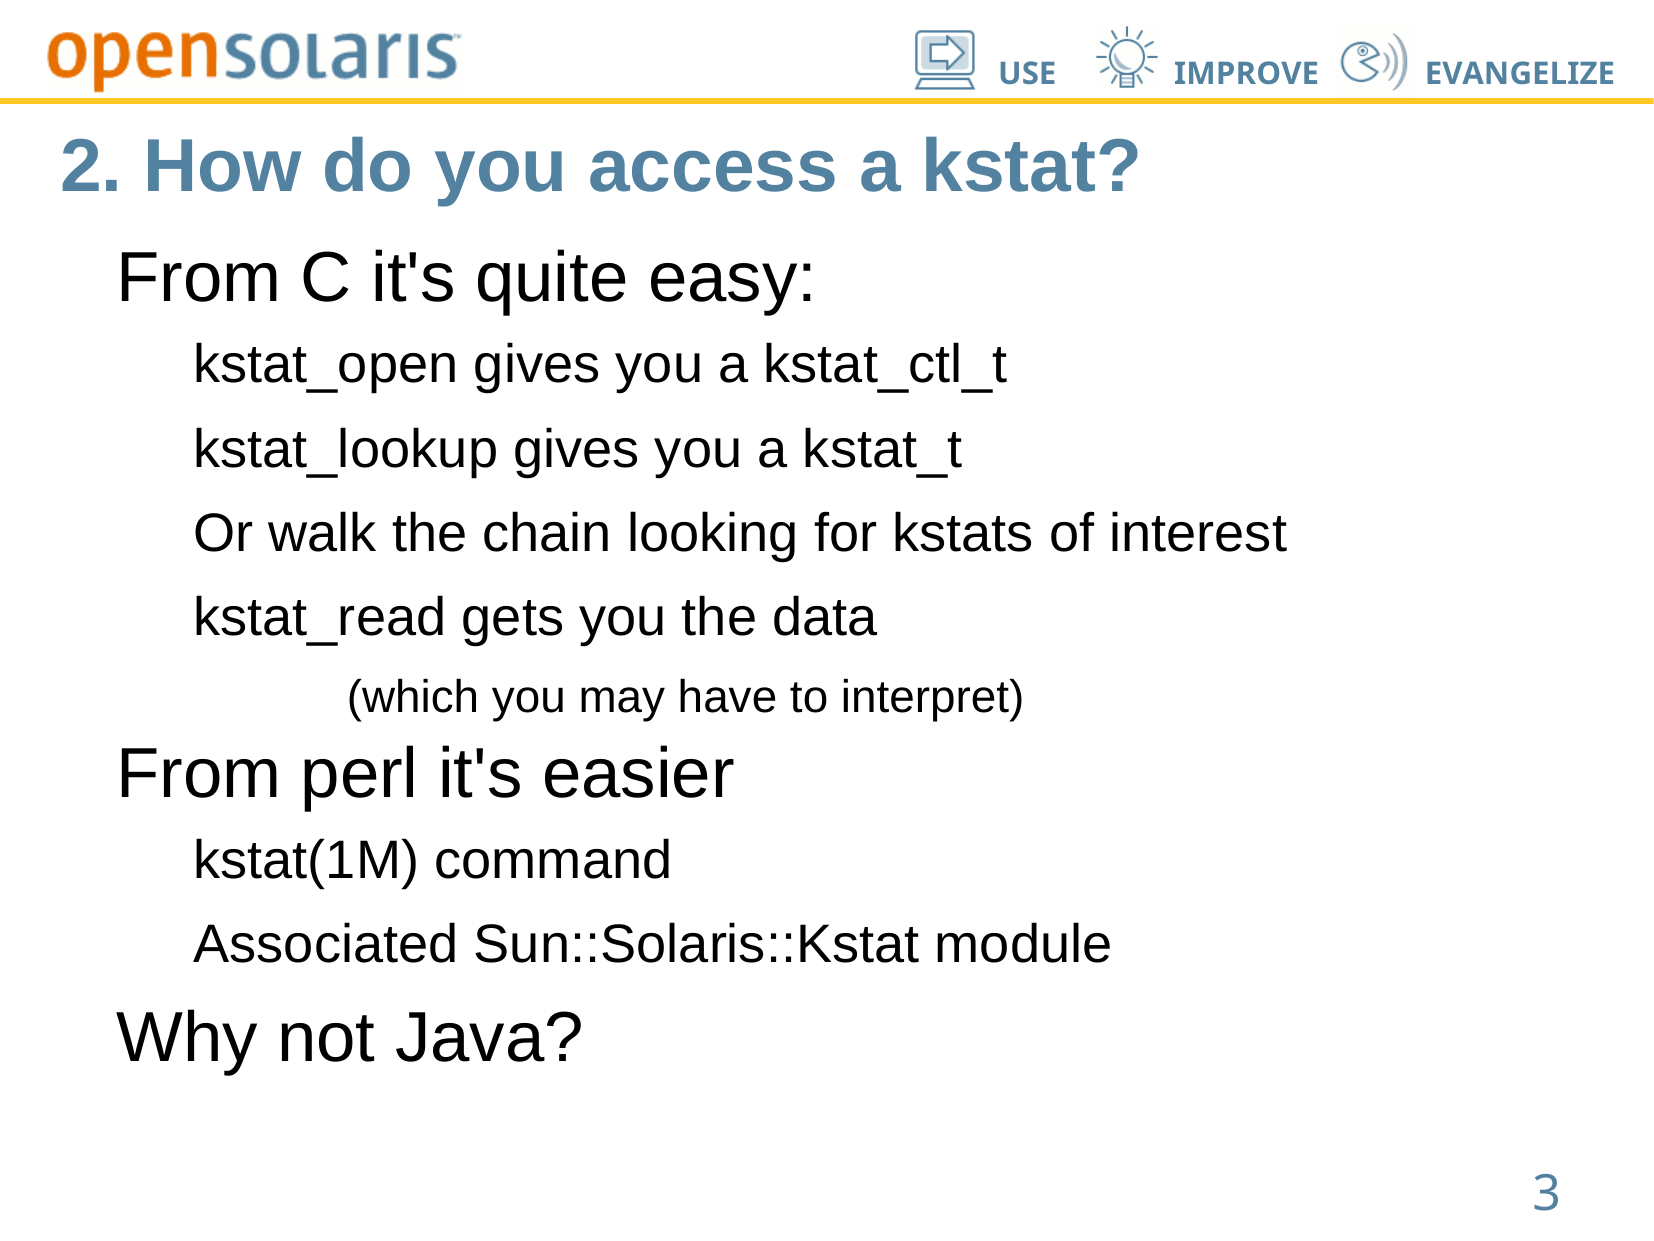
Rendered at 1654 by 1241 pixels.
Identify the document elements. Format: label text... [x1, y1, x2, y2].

picture [46, 31, 462, 94]
picture [1093, 23, 1161, 91]
title 2. How do you access a kstat? [60, 120, 1534, 211]
list From C it's quite easy: kstat_open gives you a kstat_ctl_t kstat_lookup gives you a kstat_t Or walk the chain looking for kstats of interest kstat_read gets you the data (which you may have to interpret) From perl it's easier kstat(1M) command Associated Sun::Solaris::Kstat module Why not Java? [98, 237, 1556, 1151]
picture [1336, 24, 1412, 98]
picture [907, 22, 983, 98]
